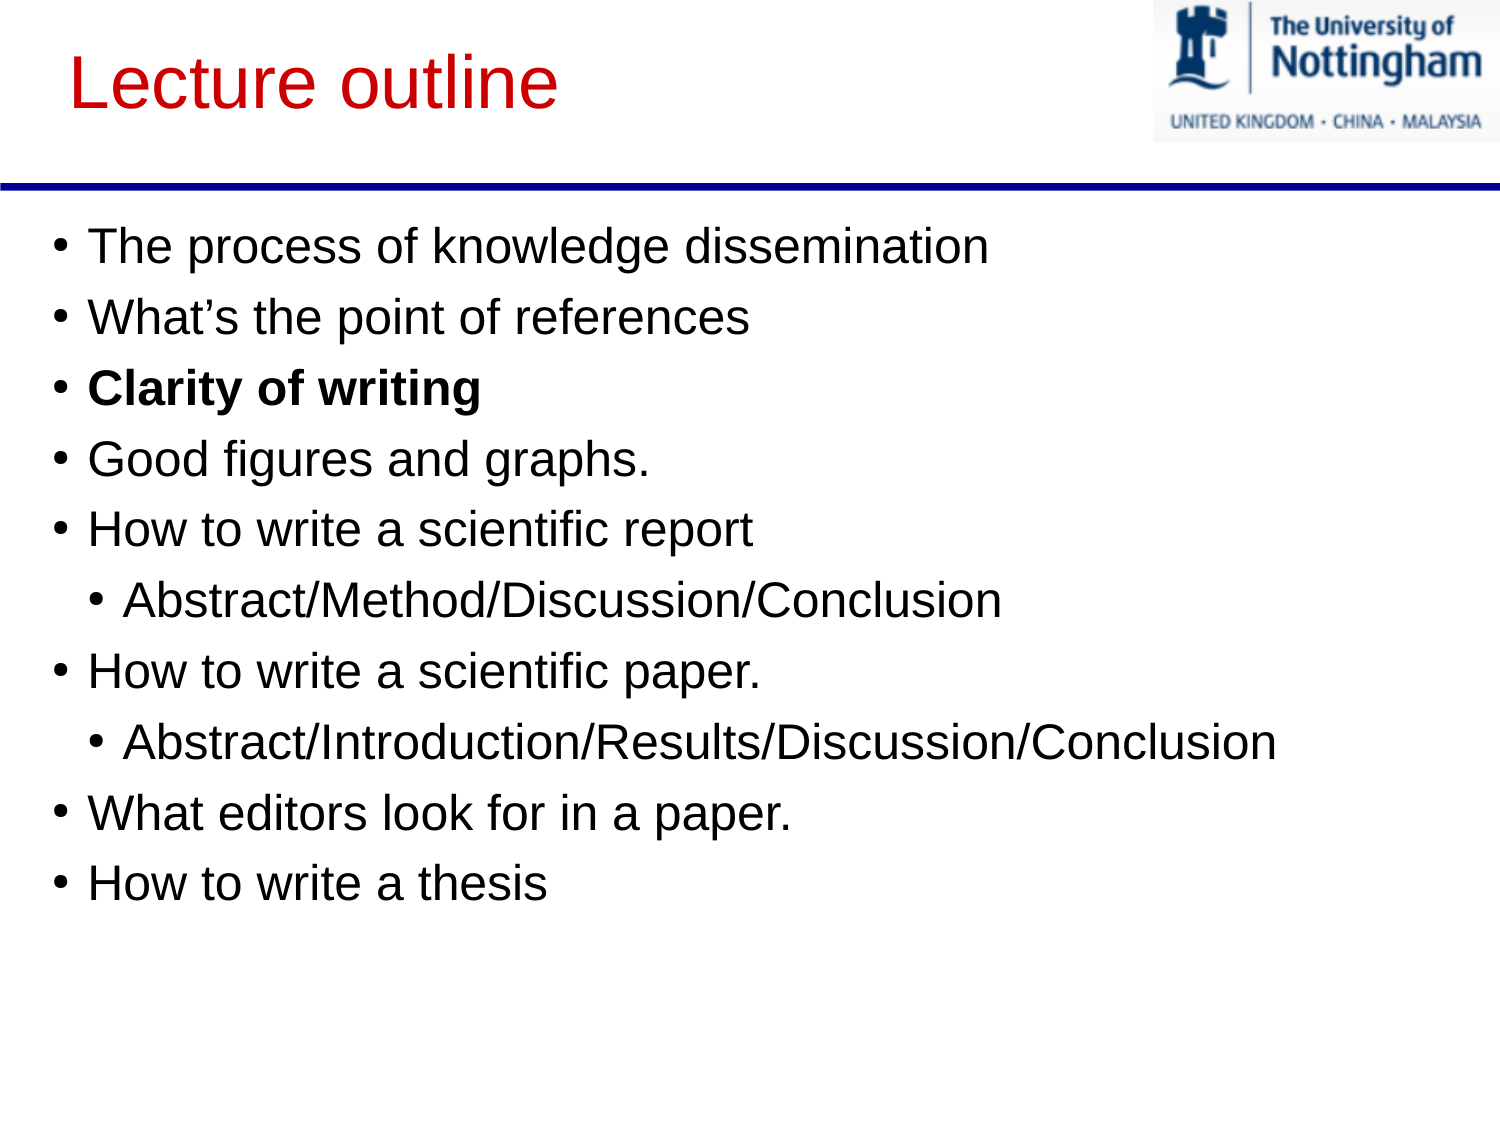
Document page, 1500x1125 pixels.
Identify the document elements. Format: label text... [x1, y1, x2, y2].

text_box Lecture outline [53, 33, 947, 133]
picture [1153, 0, 1500, 143]
text_box The process of knowledge dissemination What’s the point of references Clarity of writing Good figures and graphs. How to write a scientific report Abstract/Method/Discussion/Conclusion How to write a scientific paper. Abstract/Introduction/Results/Discussion/Conclusion What editors look for in a paper. How to write a thesis [37, 211, 1455, 919]
